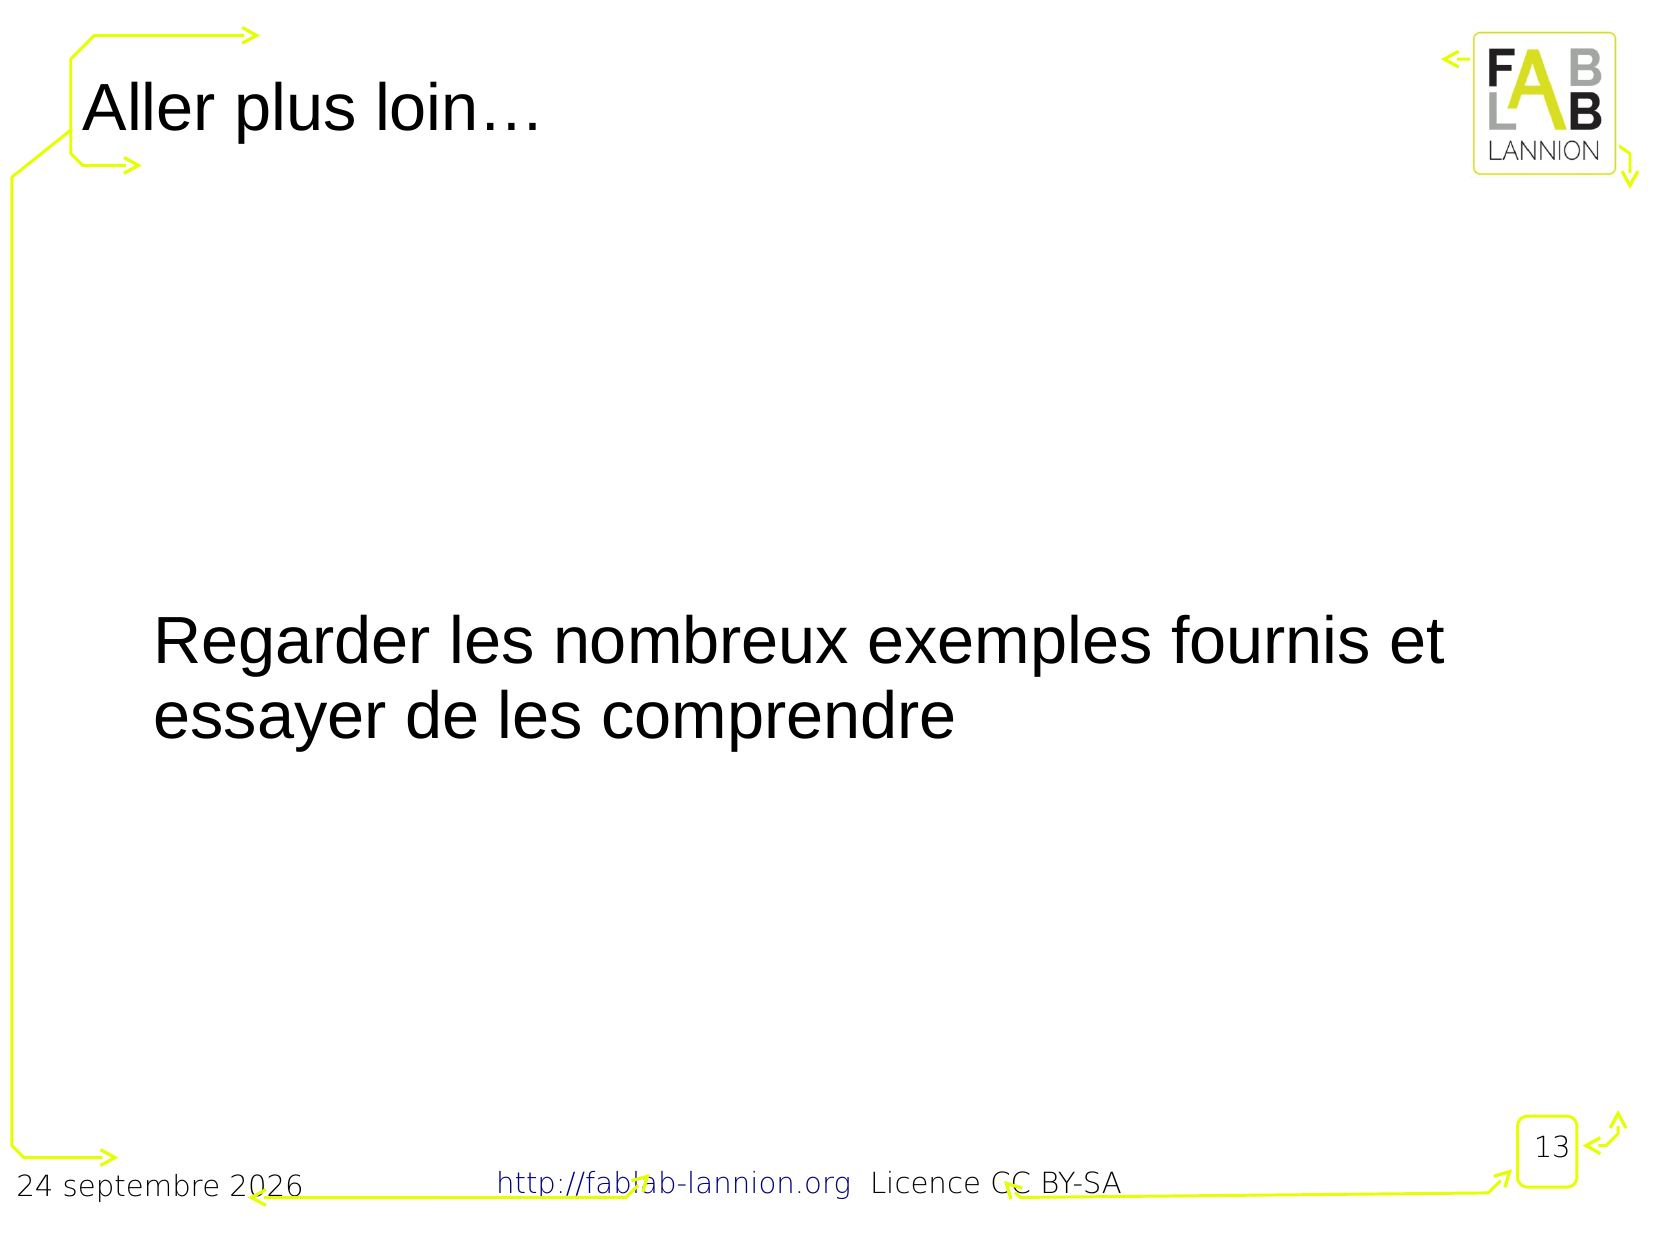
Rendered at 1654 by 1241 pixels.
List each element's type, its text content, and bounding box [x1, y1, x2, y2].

picture [1470, 29, 1619, 178]
list Regarder les nombreux exemples fournis et essayer de les comprendre [82, 290, 1571, 1010]
title Aller plus loin… [82, 49, 1441, 166]
